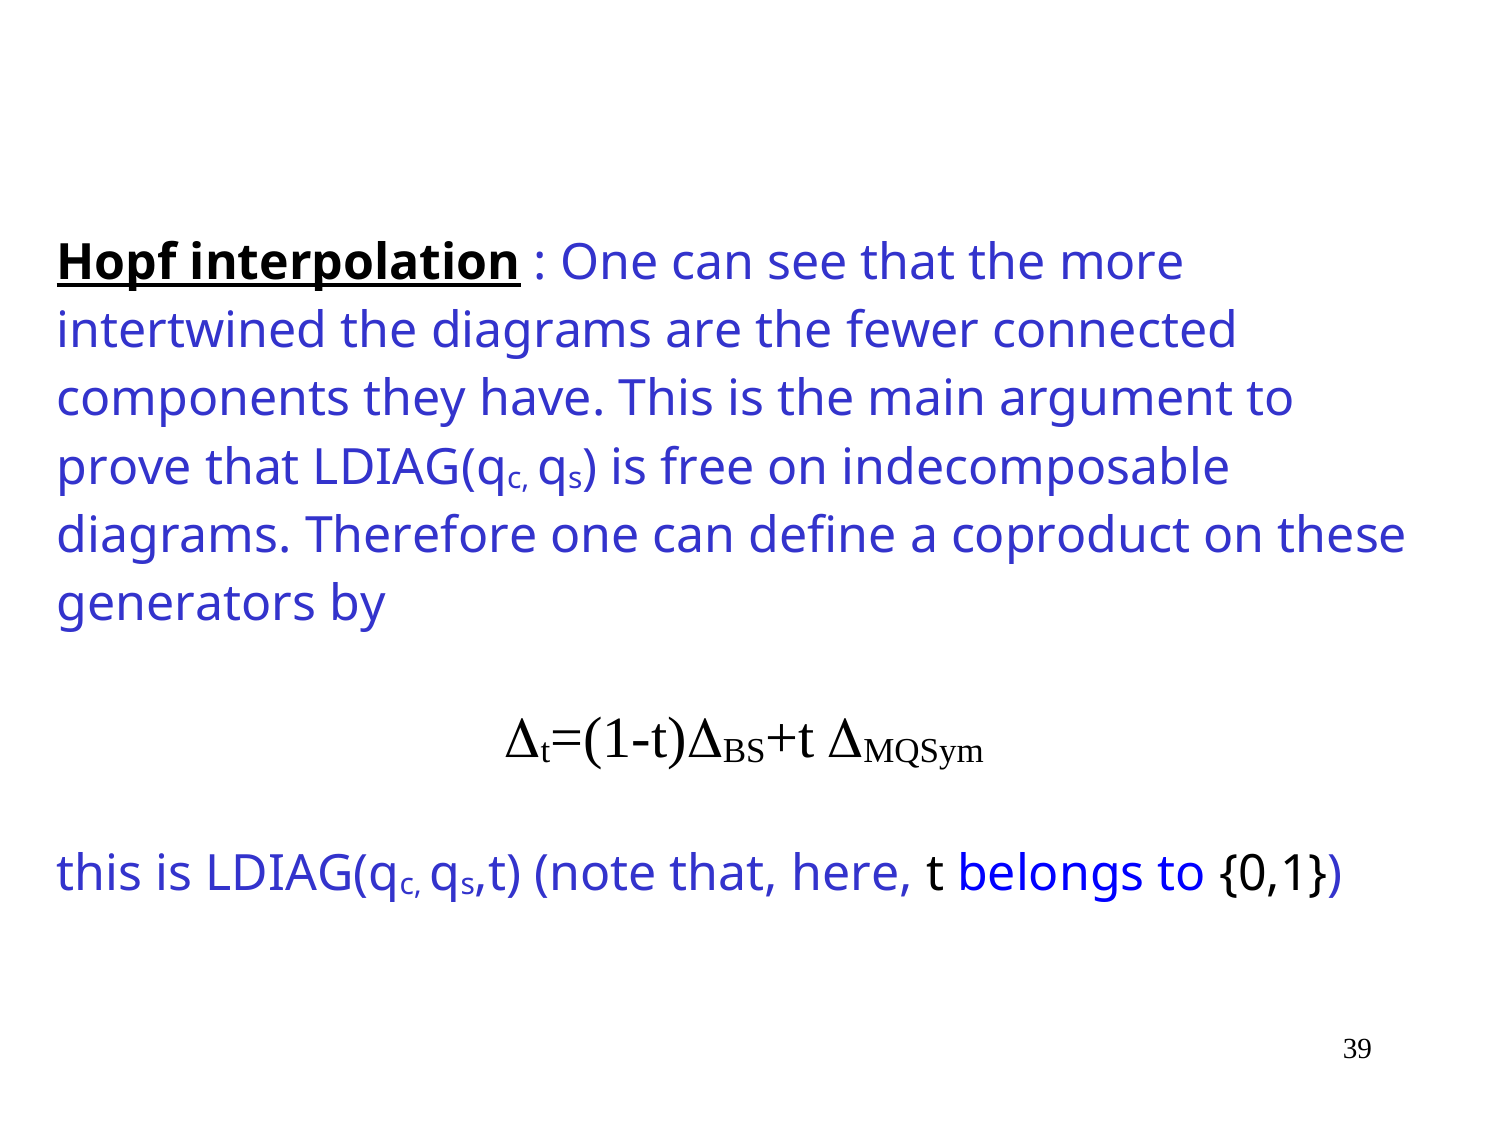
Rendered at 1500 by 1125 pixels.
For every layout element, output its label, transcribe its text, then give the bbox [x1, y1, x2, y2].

text_box Hopf interpolation : One can see that the more intertwined the diagrams are the fewer connected components they have. This is the main argument to prove that LDIAG(qc, qs) is free on indecomposable diagrams. Therefore one can define a coproduct on these generators by t=(1-t)BS+t MQSym this is LDIAG(qc, qs,t) (note that, here, t belongs to {0,1}) [41, 218, 1447, 981]
